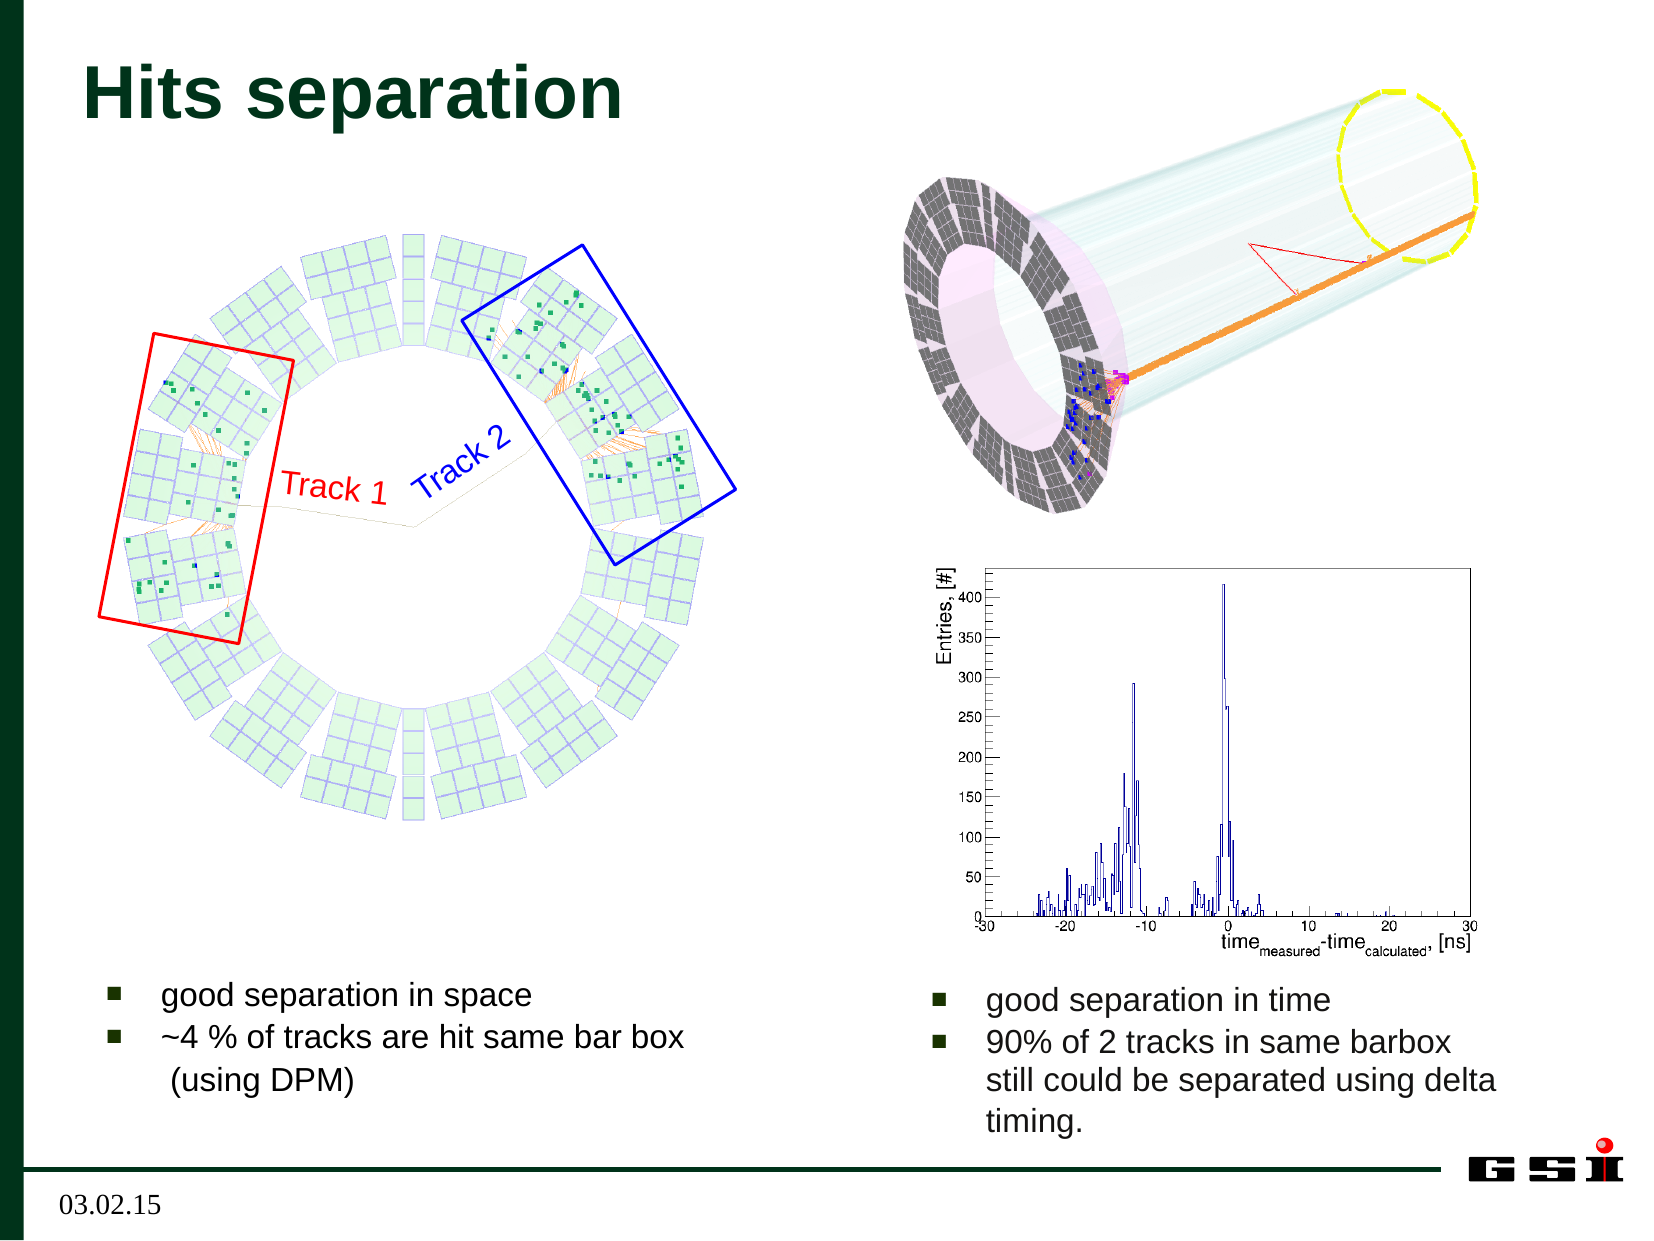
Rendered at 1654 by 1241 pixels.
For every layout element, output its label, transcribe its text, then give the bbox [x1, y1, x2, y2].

text_box Track 1 [257, 454, 511, 575]
title Hits separation [82, 23, 1621, 162]
picture [111, 481, 719, 826]
list good separation in time 90% of 2 tracks in same barbox still could be separated using delta timing. [915, 981, 1501, 1141]
list good separation in space ~4 % of tracks are hit same bar box (using DPM) [90, 910, 706, 1156]
picture [1464, 1132, 1626, 1193]
picture [465, 248, 719, 562]
picture [882, 64, 1531, 961]
picture [111, 230, 719, 541]
picture [111, 336, 291, 641]
text_box Track 2 [389, 339, 647, 561]
